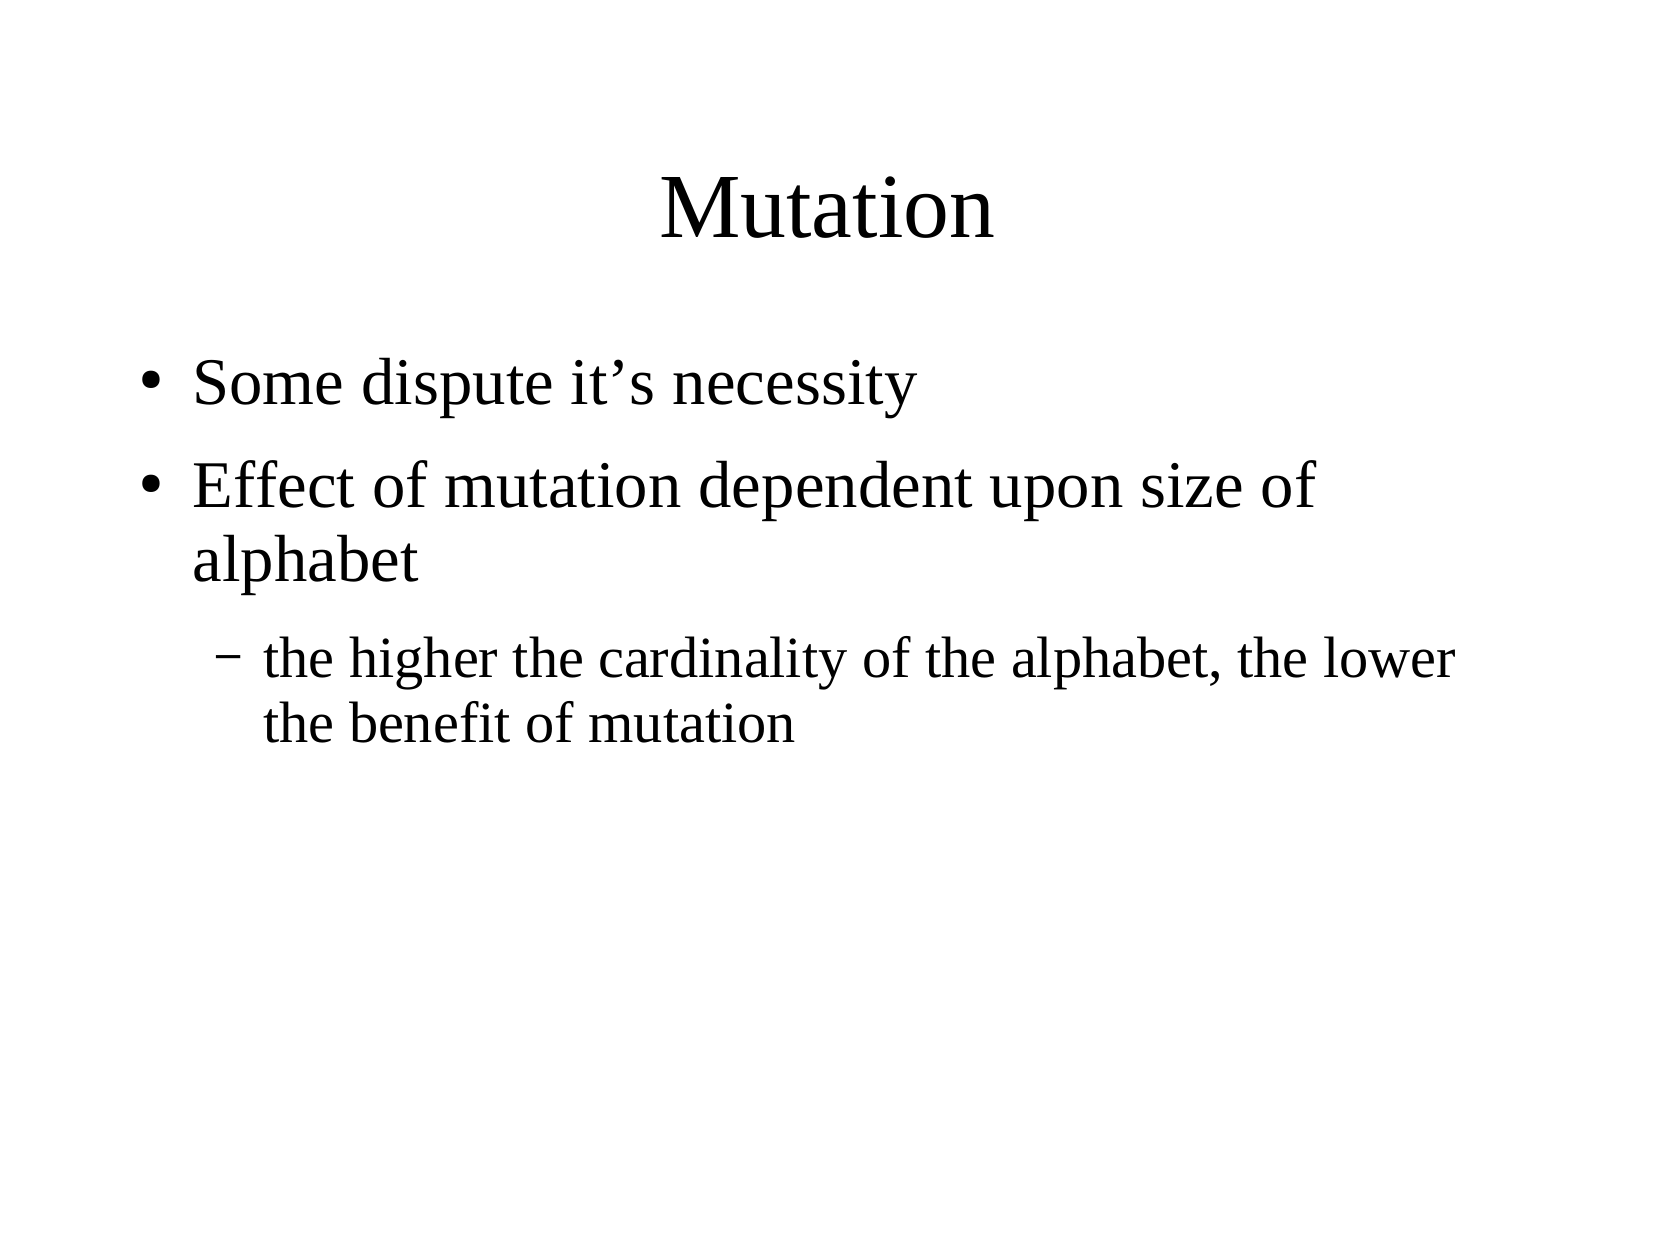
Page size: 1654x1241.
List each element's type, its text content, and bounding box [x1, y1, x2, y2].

title Mutation [121, 102, 1534, 311]
list Some dispute it’s necessity Effect of mutation dependent upon size of alphabet the higher the cardinality of the alphabet, the lower the benefit of mutation [121, 344, 1534, 1127]
